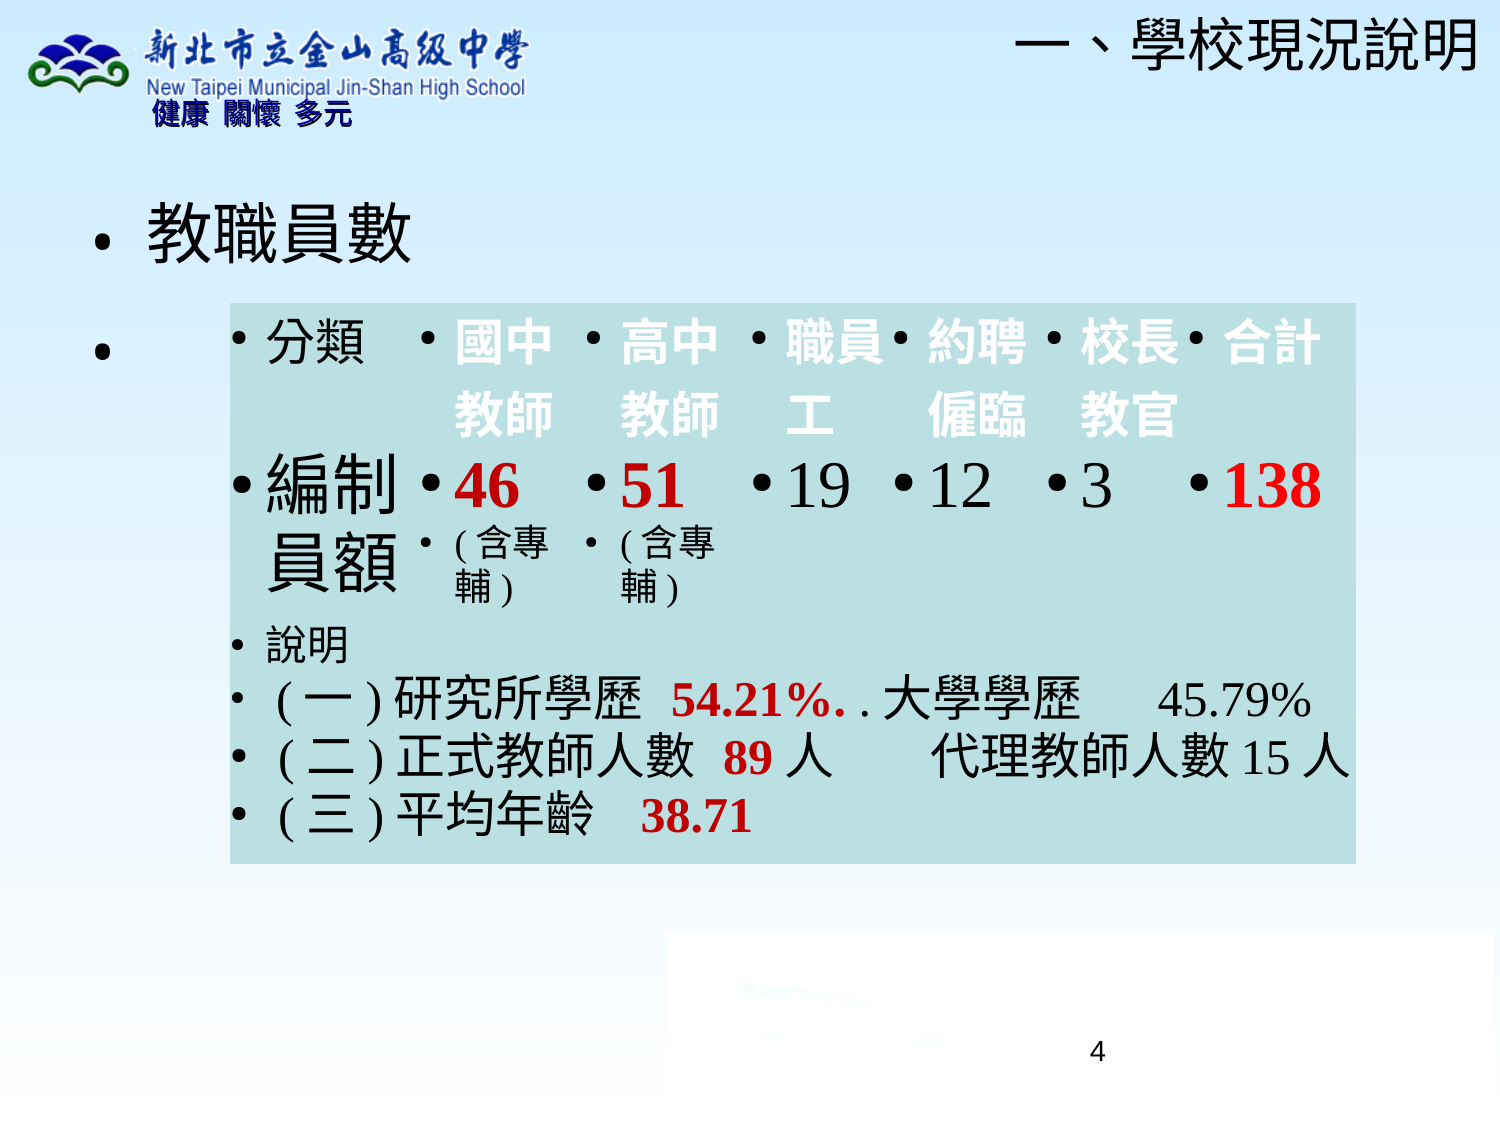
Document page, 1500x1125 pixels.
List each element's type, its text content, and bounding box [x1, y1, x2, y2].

table_header 校長教官 [1045, 303, 1187, 448]
table_header 分類 [230, 303, 419, 448]
table_header 高中教師 [585, 303, 750, 448]
text_box 一、學校現況說明 [998, 1, 1495, 86]
table_header 國中教師 [419, 303, 585, 448]
table_cell 12 [892, 448, 1045, 621]
table_cell 138 [1187, 448, 1356, 621]
table_header 約聘僱臨 [892, 303, 1045, 448]
table_cell 51 (含專輔) [585, 448, 750, 621]
table_cell 19 [750, 448, 892, 621]
table_cell 3 [1045, 448, 1187, 621]
table_cell 說明 (一)研究所學歷 54.21%. .大學學歷 45.79% (二)正式教師人數 89人 代理教師人數 15人 (三)平均年齡 38.71 [230, 621, 1356, 864]
table_cell 編制員額 [230, 448, 419, 621]
list 教職員數 [75, 184, 1426, 1005]
table_header 職員工 [750, 303, 892, 448]
table_header 合計 [1187, 303, 1356, 448]
table_cell 46 (含專輔) [419, 448, 585, 621]
text_box [1074, 1024, 1426, 1103]
